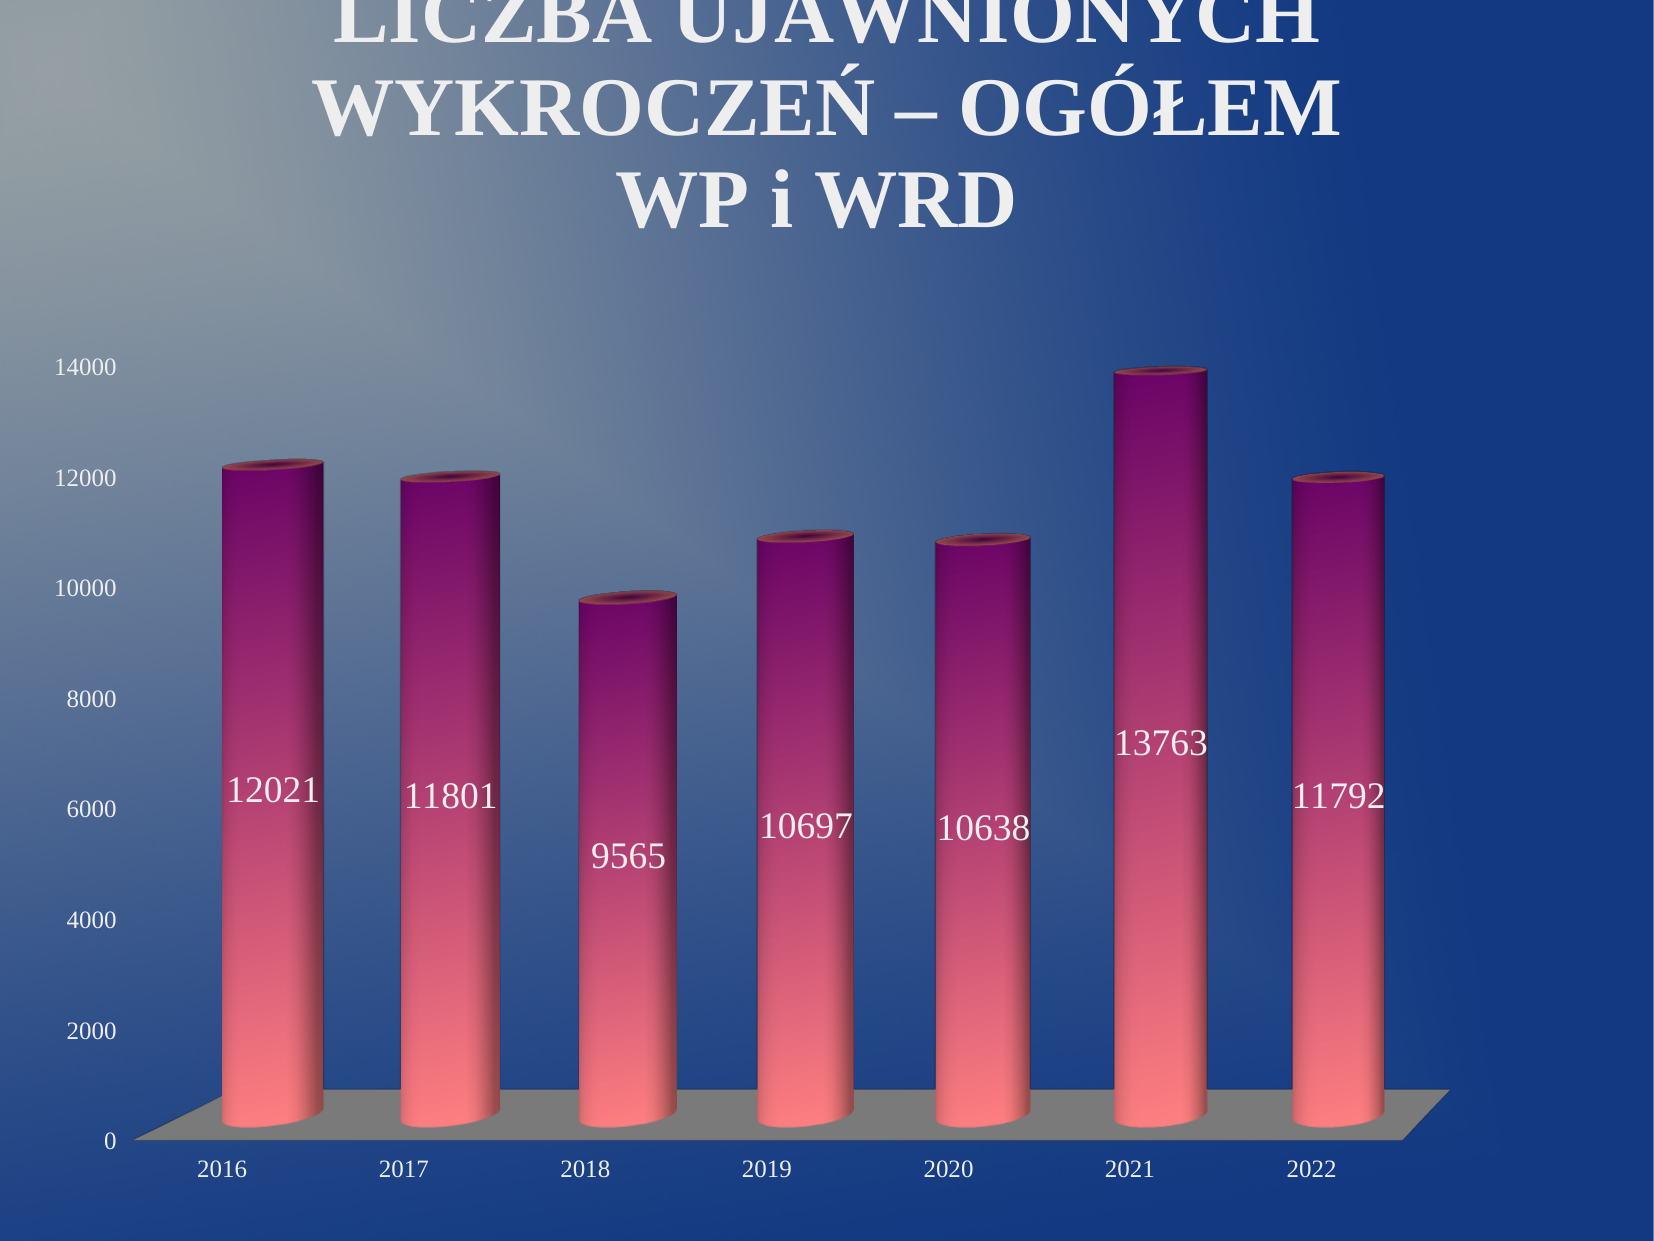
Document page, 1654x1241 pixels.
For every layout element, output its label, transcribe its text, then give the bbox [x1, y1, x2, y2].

picture [0, 0, 1654, 1241]
title LICZBA UJAWNIONYCH WYKROCZEŃ – OGÓŁEM WP i WRD [82, 0, 1571, 338]
chart [23, 271, 1548, 1186]
